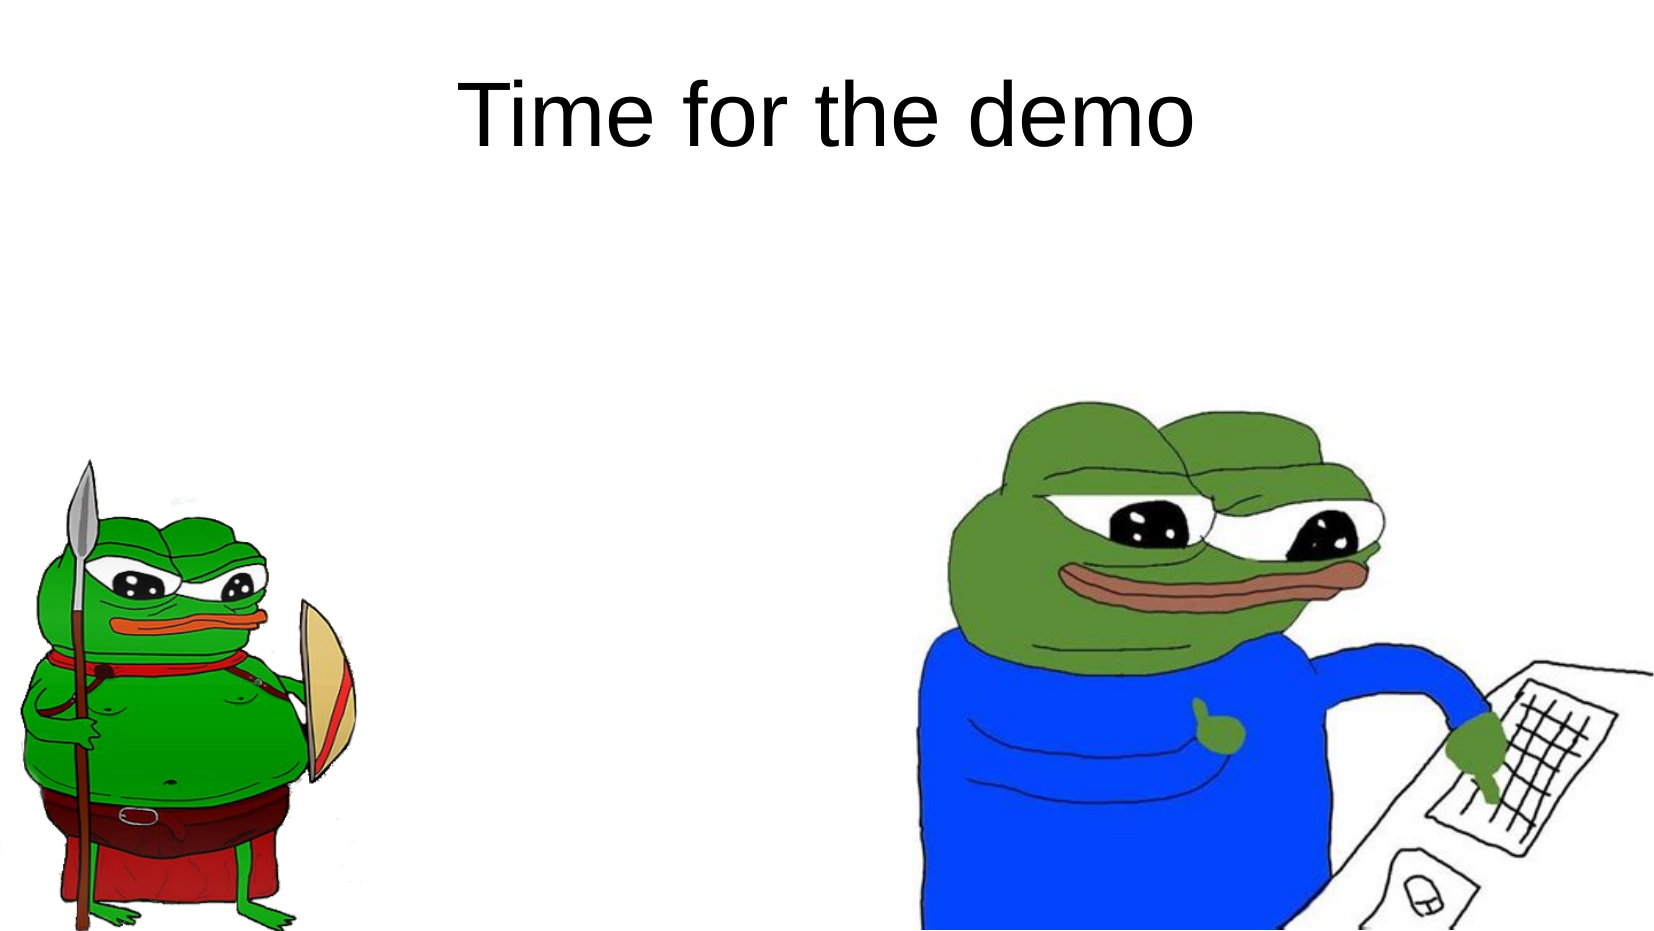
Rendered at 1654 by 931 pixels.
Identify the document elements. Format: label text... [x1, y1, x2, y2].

picture [912, 337, 1654, 930]
picture [0, 418, 362, 931]
title Time for the demo [82, 37, 1571, 193]
